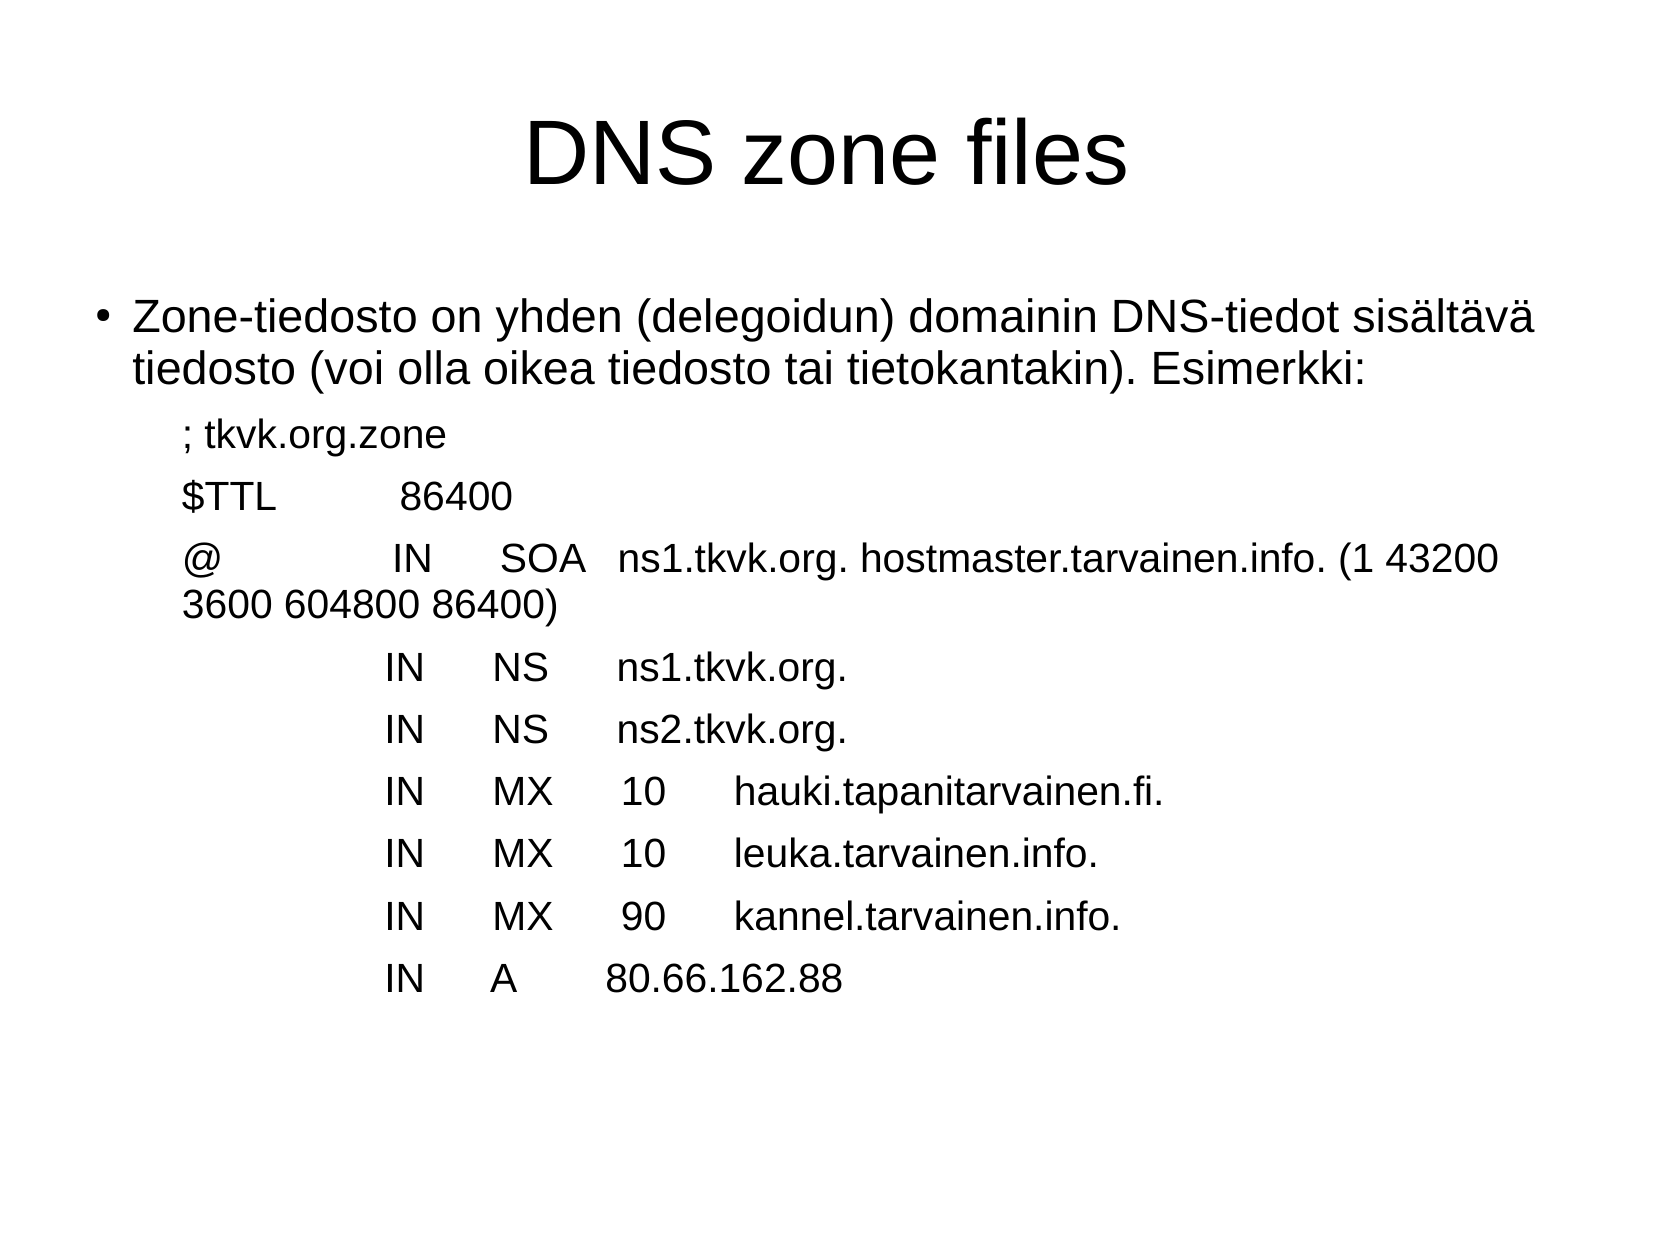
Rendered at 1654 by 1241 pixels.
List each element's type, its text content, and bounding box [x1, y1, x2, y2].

title DNS zone files [82, 49, 1571, 257]
list Zone-tiedosto on yhden (delegoidun) domainin DNS-tiedot sisältävä tiedosto (voi olla oikea tiedosto tai tietokantakin). Esimerkki: ; tkvk.org.zone $TTL 86400 @ IN SOA ns1.tkvk.org. hostmaster.tarvainen.info. (1 43200 3600 604800 86400) IN NS ns1.tkvk.org. IN NS ns2.tkvk.org. IN MX 10 hauki.tapanitarvainen.fi. IN MX 10 leuka.tarvainen.info. IN MX 90 kannel.tarvainen.info. IN A 80.66.162.88 [82, 290, 1571, 1010]
